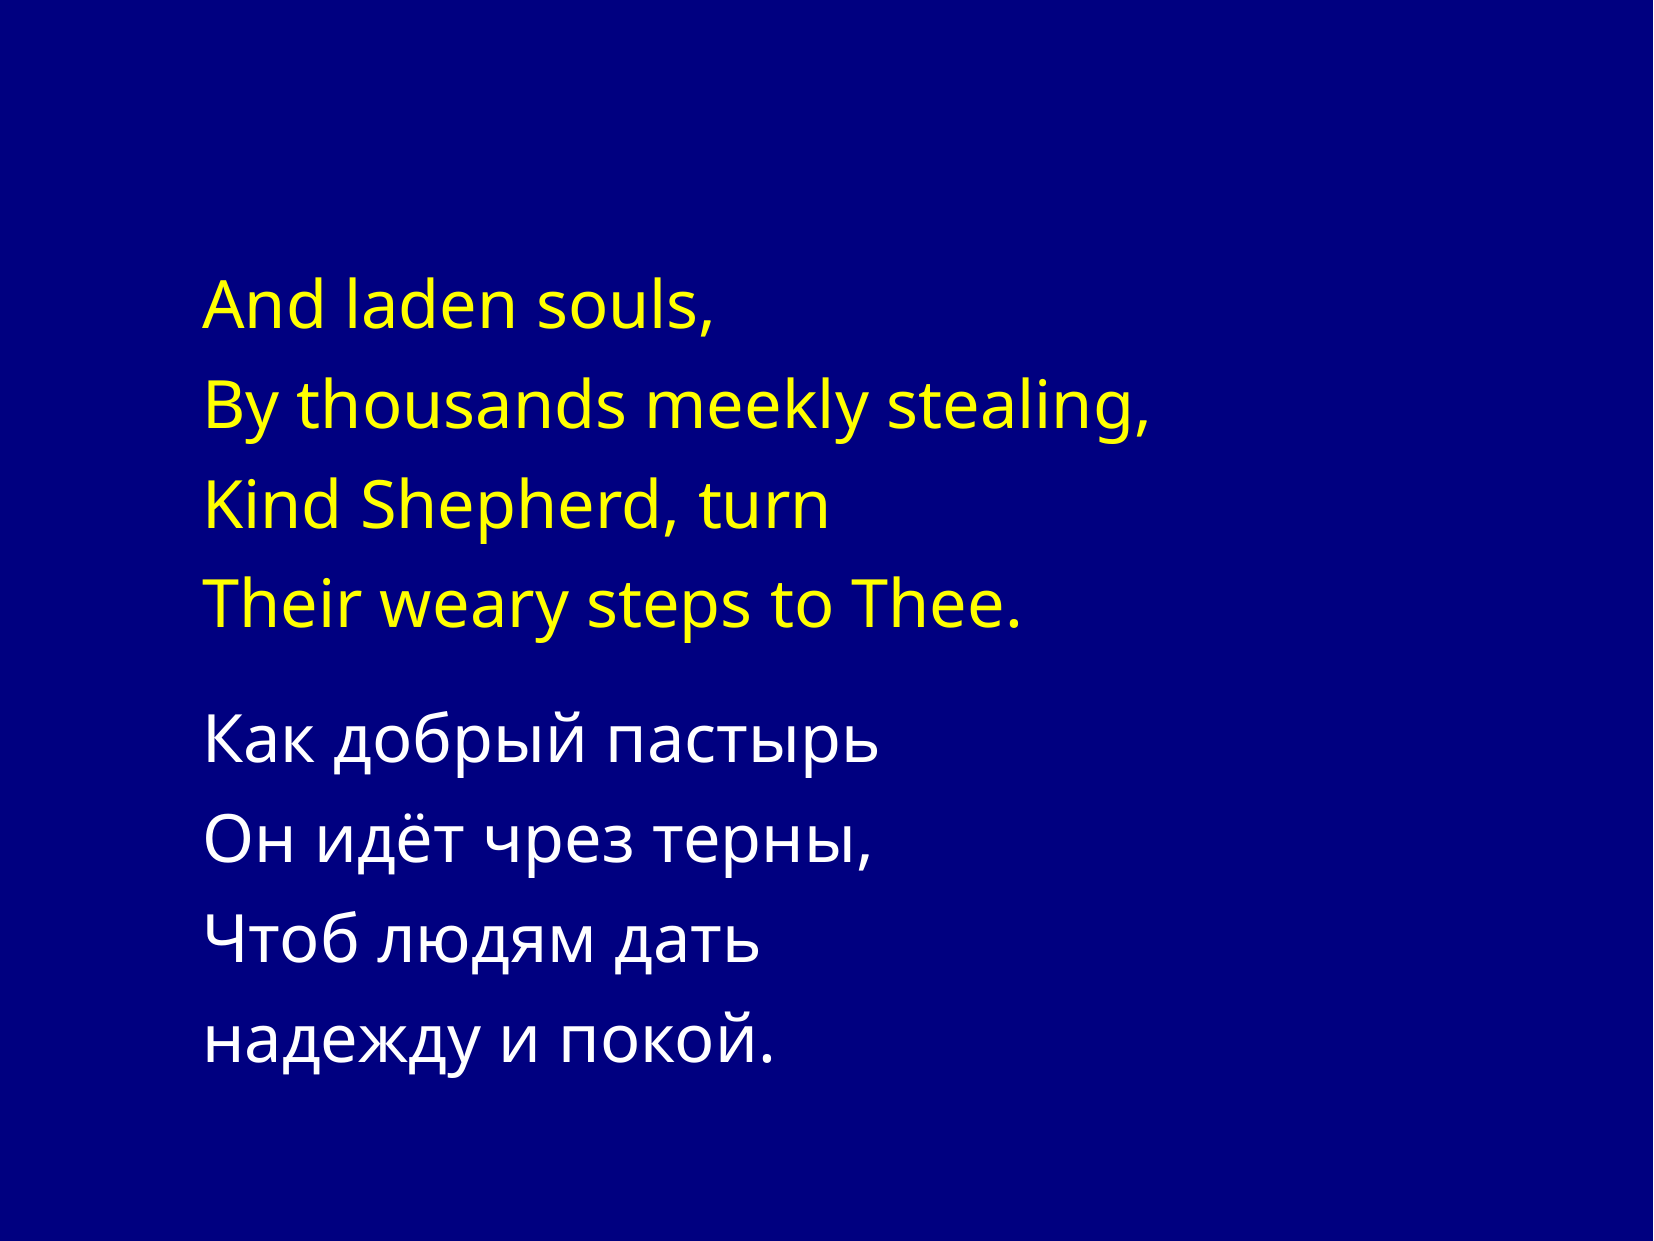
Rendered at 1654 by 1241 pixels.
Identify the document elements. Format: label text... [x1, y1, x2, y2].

text_box And laden souls, By thousands meekly stealing, Kind Shepherd, turn Their weary steps to Thee. [75, 150, 1576, 638]
text_box Как добрый пастырь Он идёт чрез терны, Чтоб людям дать надежду и покой. [75, 675, 1576, 1163]
